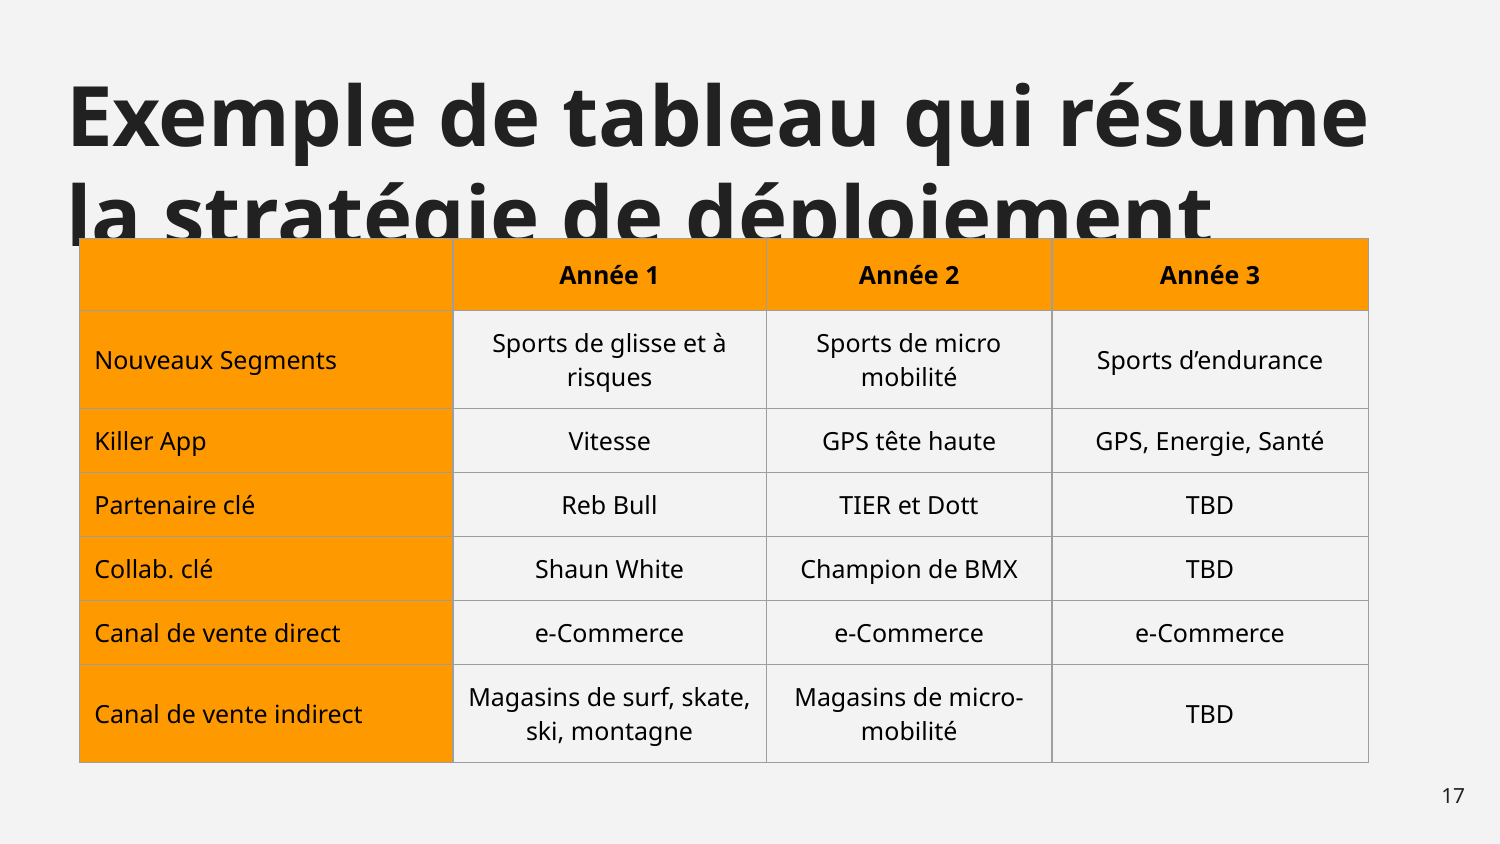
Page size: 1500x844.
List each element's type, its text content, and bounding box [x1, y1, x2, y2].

table_cell Canal de vente indirect [80, 665, 452, 762]
table_cell Reb Bull [454, 473, 766, 536]
table_header Année 1 [454, 239, 766, 310]
table_cell e-Commerce [454, 601, 766, 664]
slide_number <number> [1389, 764, 1480, 830]
table_cell GPS, Energie, Santé [1053, 409, 1368, 472]
table_cell e-Commerce [767, 601, 1051, 664]
table_cell Killer App [80, 409, 452, 472]
table_cell Magasins de micro-mobilité [767, 665, 1051, 762]
table_cell Collab. clé [80, 537, 452, 600]
table_cell Nouveaux Segments [80, 311, 452, 408]
table_cell Magasins de surf, skate, ski, montagne [454, 665, 766, 762]
table_header Année 2 [767, 239, 1051, 310]
table_cell e-Commerce [1053, 601, 1368, 664]
table_cell TIER et Dott [767, 473, 1051, 536]
table_cell TBD [1053, 473, 1368, 536]
table_cell Champion de BMX [767, 537, 1051, 600]
table_cell Partenaire clé [80, 473, 452, 536]
table_cell Sports de micro mobilité [767, 311, 1051, 408]
table_cell Shaun White [454, 537, 766, 600]
table_cell TBD [1053, 665, 1368, 762]
title Exemple de tableau qui résume la stratégie de déploiement [51, 48, 1469, 180]
table_header Année 3 [1053, 239, 1368, 310]
table_header [80, 239, 452, 310]
table_cell GPS tête haute [767, 409, 1051, 472]
table_cell Canal de vente direct [80, 601, 452, 664]
table_cell Sports d’endurance [1053, 311, 1368, 408]
table_cell TBD [1053, 537, 1368, 600]
table_cell Vitesse [454, 409, 766, 472]
table_cell Sports de glisse et à risques [454, 311, 766, 408]
